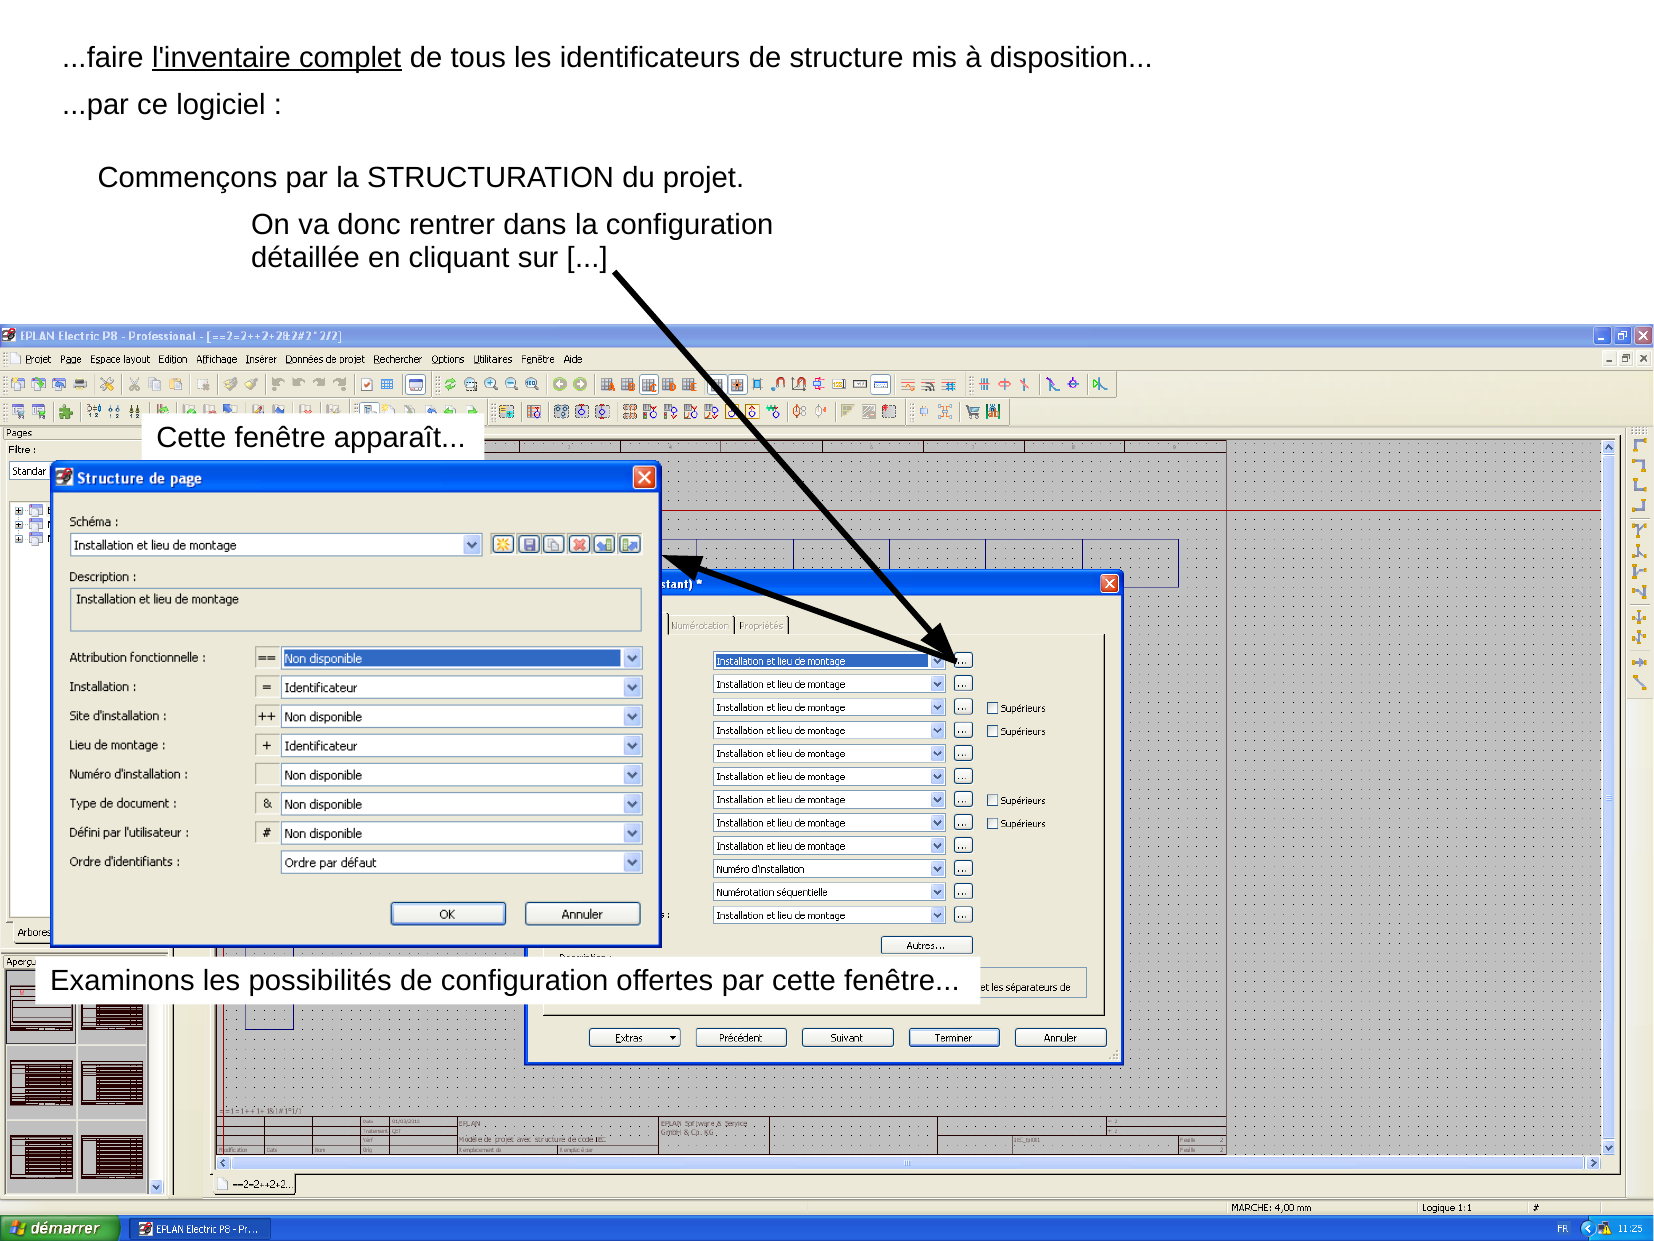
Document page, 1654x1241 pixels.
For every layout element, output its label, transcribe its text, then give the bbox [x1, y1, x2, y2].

text_box Commençons par la STRUCTURATION du projet. [82, 153, 792, 202]
text_box Examinons les possibilités de configuration offertes par cette fenêtre... [35, 956, 981, 1005]
text_box ...par ce logiciel : [47, 80, 1619, 131]
text_box ...faire l'inventaire complet de tous les identificateurs de structure mis à disposition... [47, 33, 1619, 80]
picture [0, 324, 1654, 1241]
text_box On va donc rentrer dans la configuration détaillée en cliquant sur [...] [236, 202, 792, 282]
text_box Cette fenêtre apparaît... [141, 413, 485, 460]
